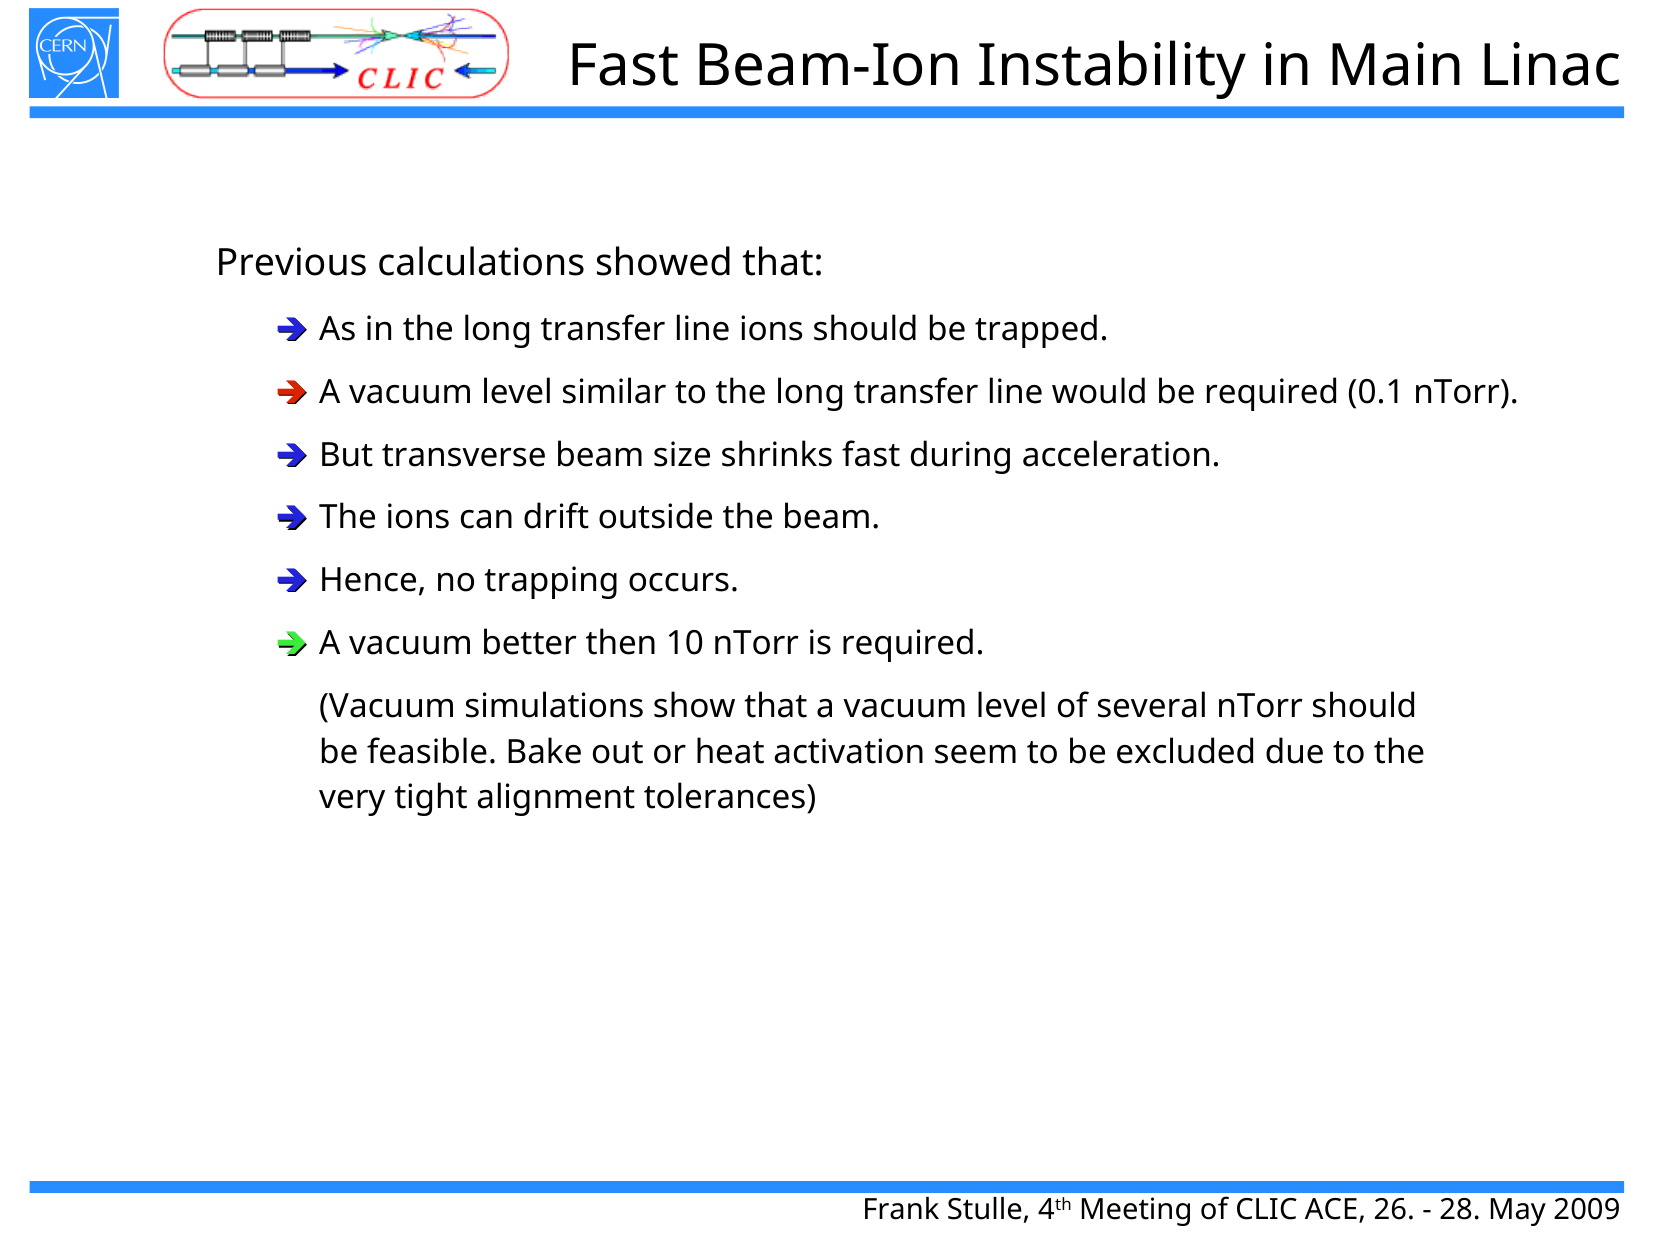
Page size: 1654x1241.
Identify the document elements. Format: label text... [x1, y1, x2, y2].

text_box Previous calculations showed that:  As in the long transfer line ions should be trapped.  A vacuum level similar to the long transfer line would be required (0.1 nTorr).  But transverse beam size shrinks fast during acceleration.  The ions can drift outside the beam.  Hence, no trapping occurs.  A vacuum better then 10 nTorr is required. (Vacuum simulations show that a vacuum level of several nTorr should be feasible. Bake out or heat activation seem to be excluded due to the very tight alignment tolerances) [200, 228, 1464, 891]
picture [159, 4, 210, 106]
title Fast Beam-Ion Instability in Main Linac [210, 3, 1623, 123]
picture [29, 8, 119, 98]
